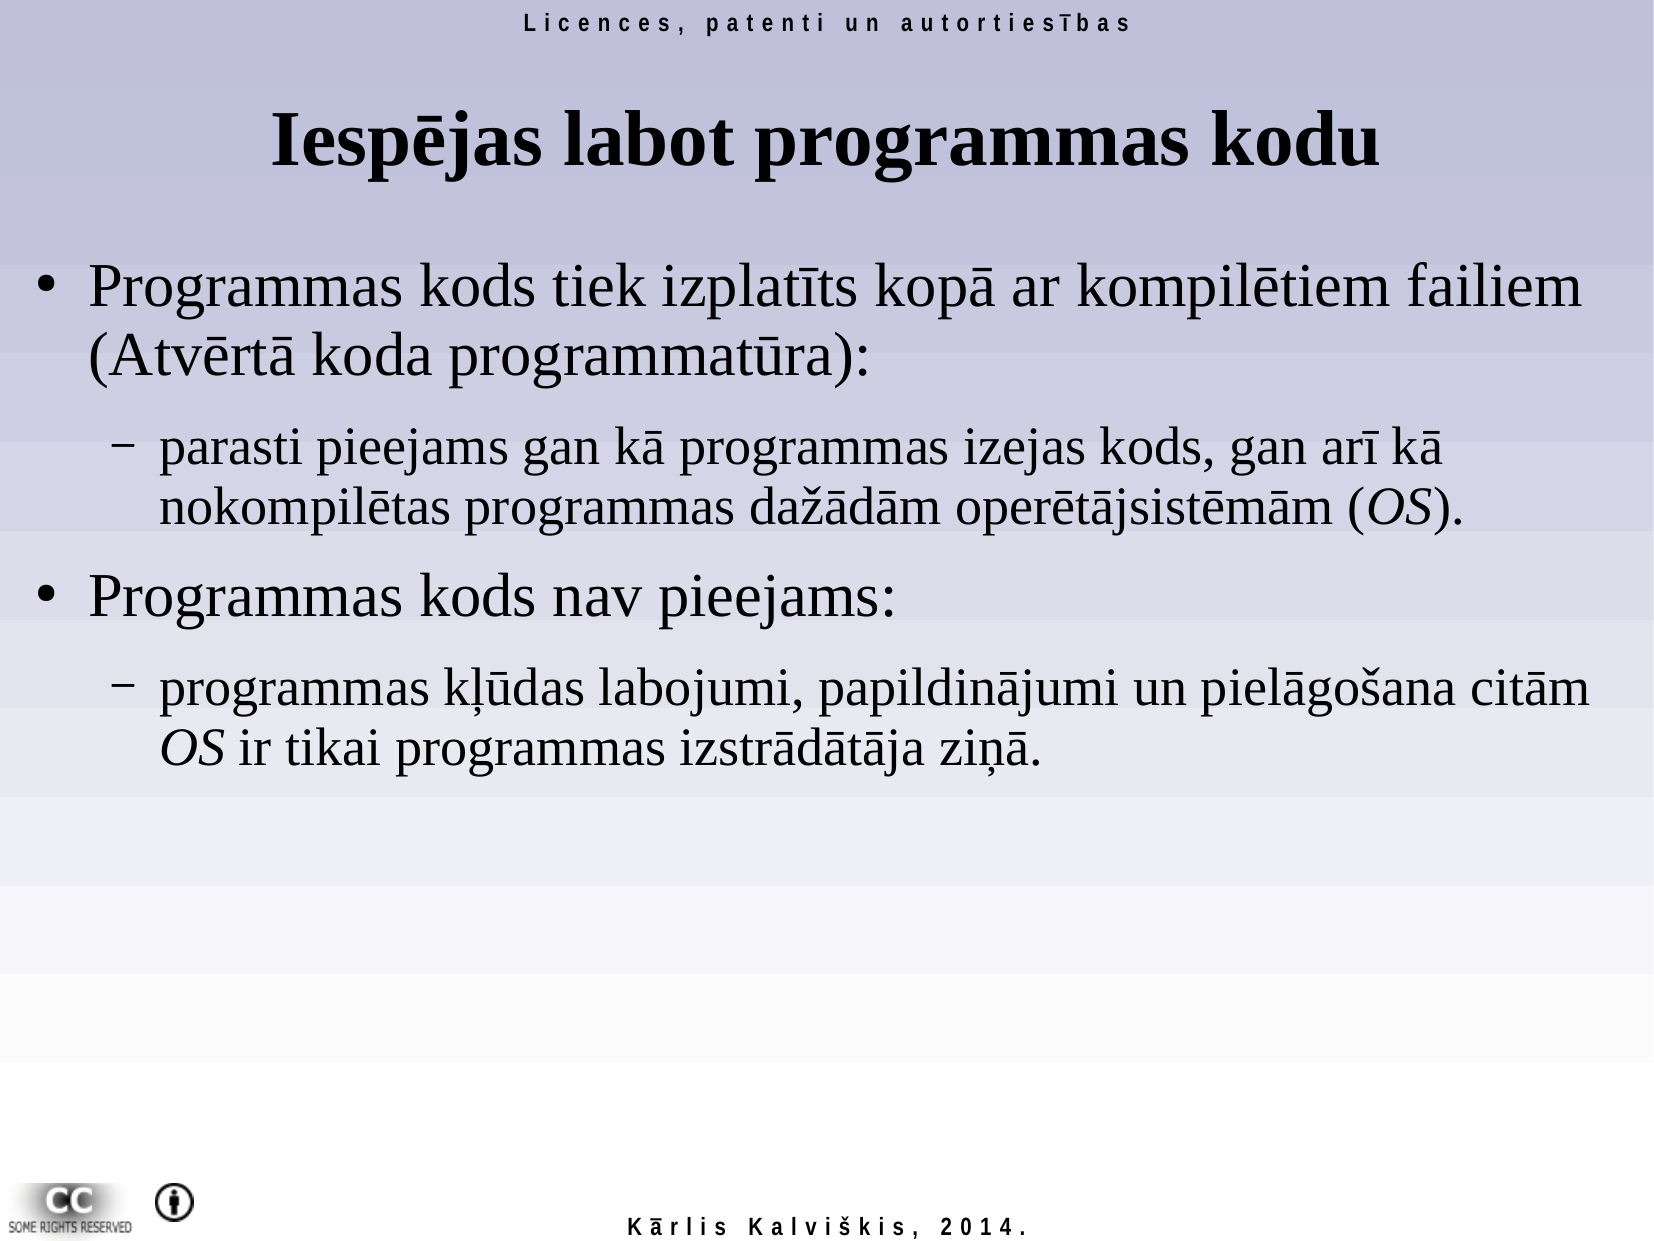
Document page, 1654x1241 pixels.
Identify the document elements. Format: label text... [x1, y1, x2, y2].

list Programmas kods tiek izplatīts kopā ar kompilētiem failiem (Atvērtā koda programmatūra): parasti pieejams gan kā programmas izejas kods, gan arī kā nokompilētas programmas dažādām operētājsistēmām (OS). Programmas kods nav pieejams: programmas kļūdas labojumi, papildinājumi un pielāgošana citām OS ir tikai programmas izstrādātāja ziņā. [17, 250, 1632, 1206]
title Iespējas labot programmas kodu [0, 36, 1654, 241]
picture [0, 0, 1654, 36]
picture [0, 241, 1654, 1241]
